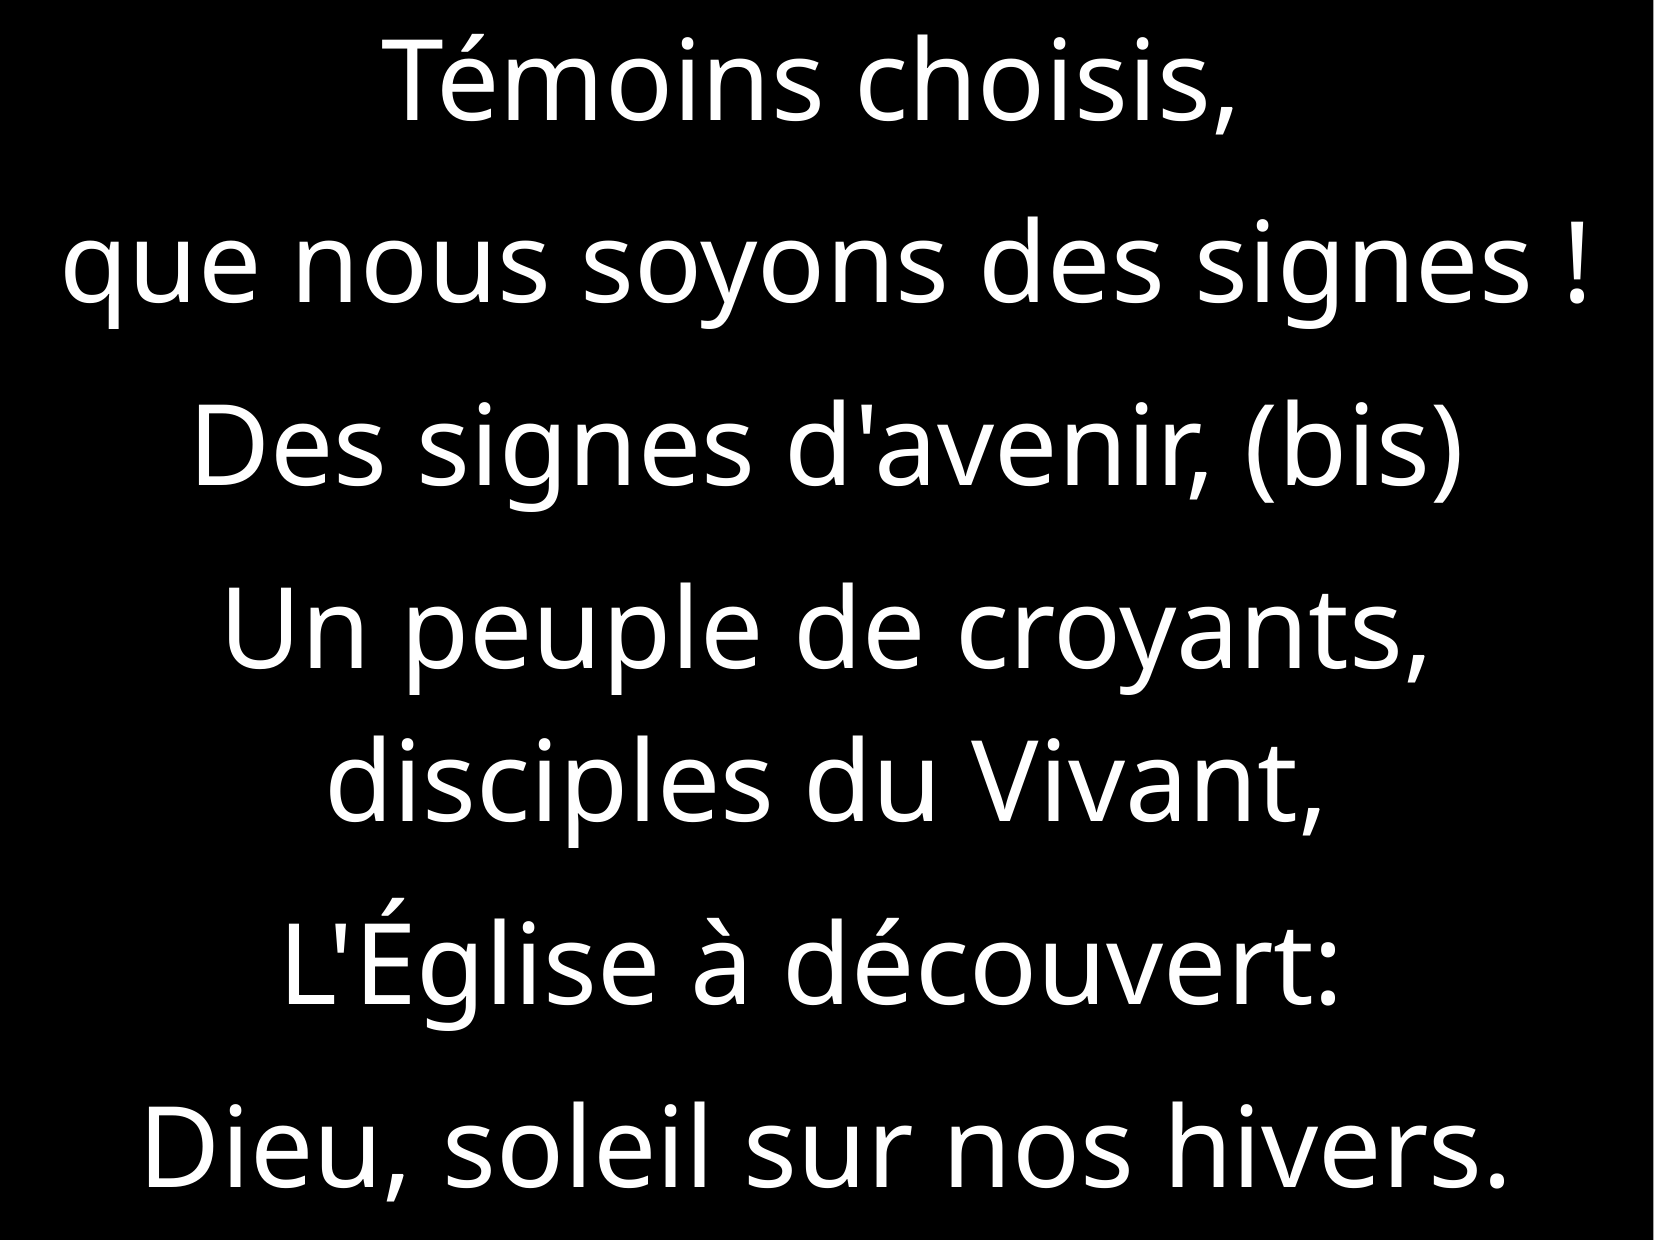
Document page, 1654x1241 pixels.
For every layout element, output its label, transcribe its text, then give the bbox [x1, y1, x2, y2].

list Témoins choisis, que nous soyons des signes ! Des signes d'avenir, (bis) Un peuple de croyants, disciples du Vivant, L'Église à découvert: Dieu, soleil sur nos hivers. [0, 0, 1654, 1241]
